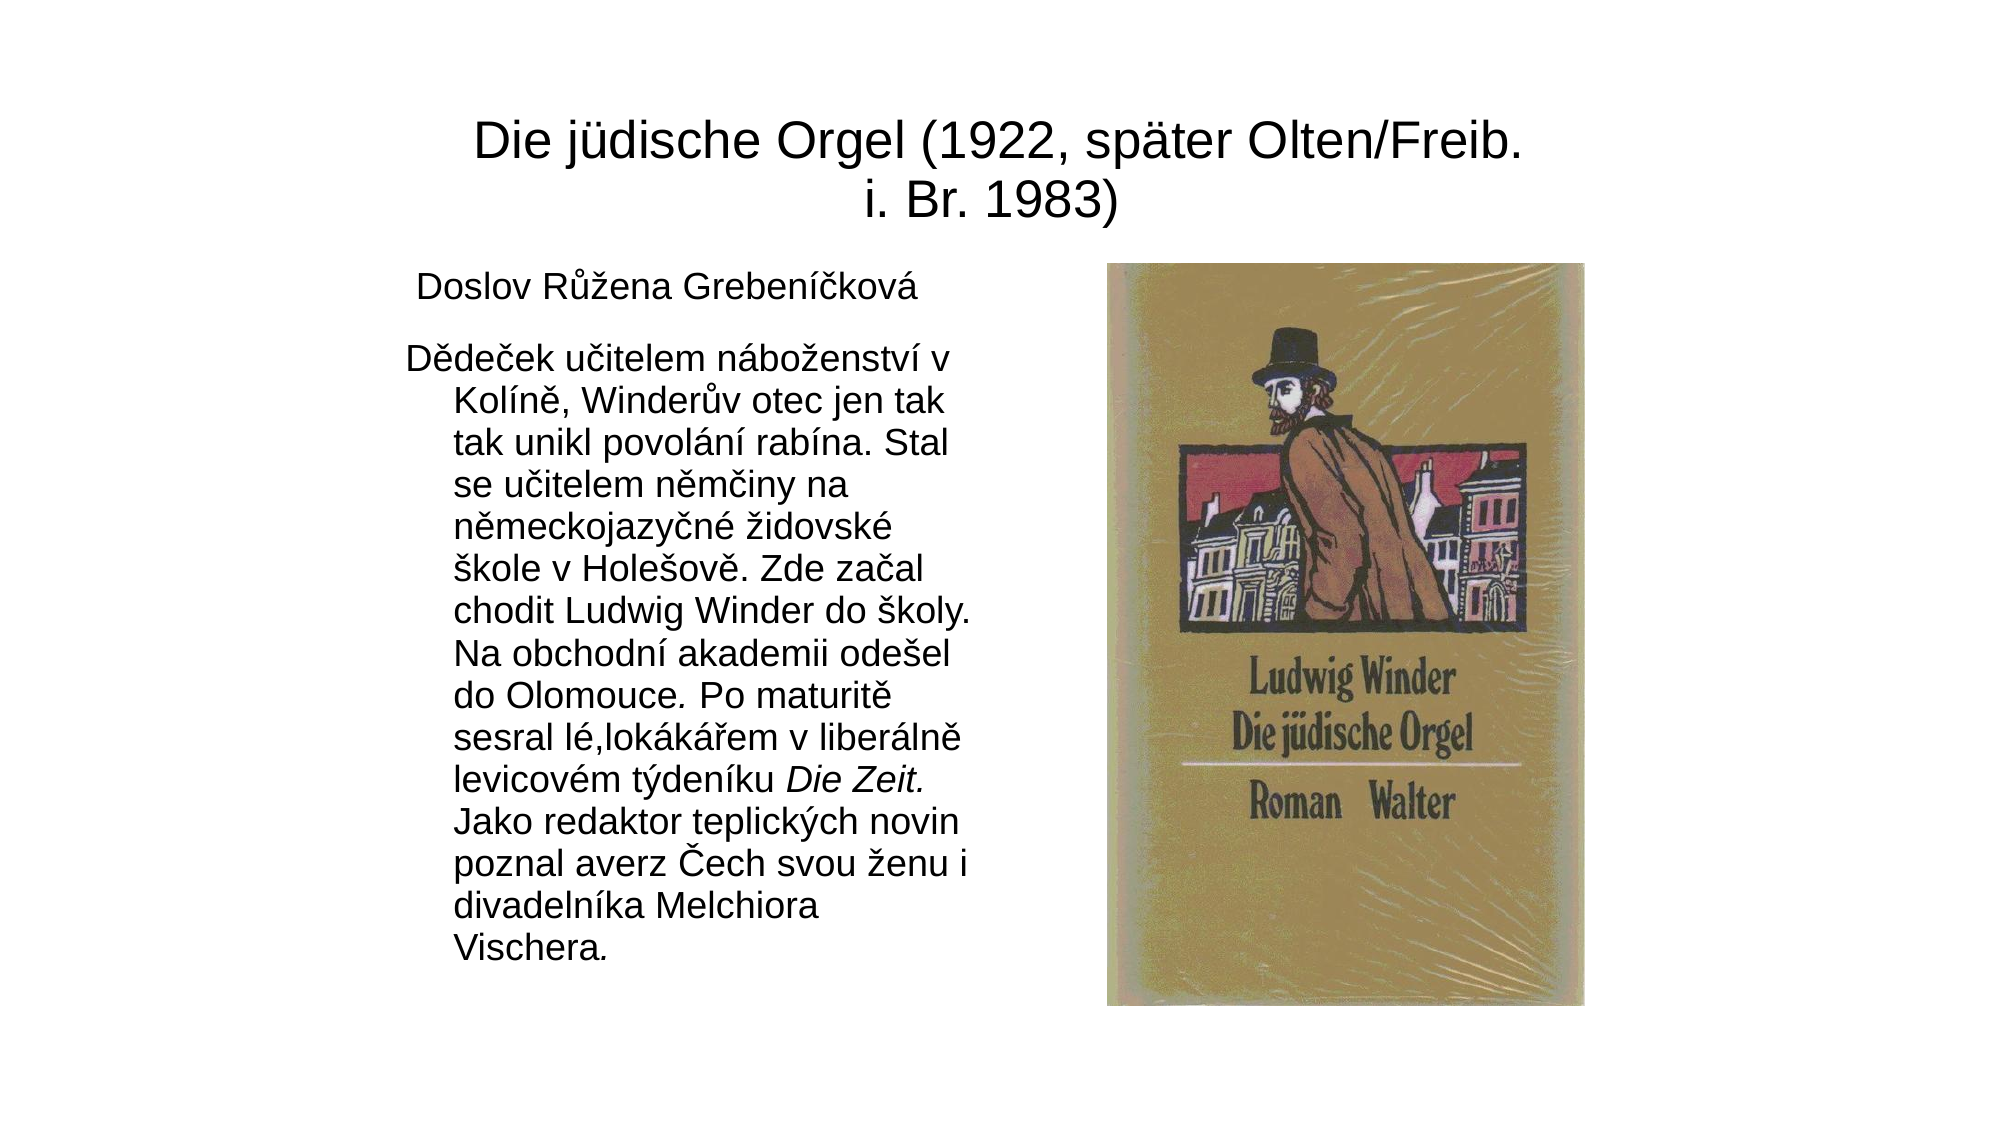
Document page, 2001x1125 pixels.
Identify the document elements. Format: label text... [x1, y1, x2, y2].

list Doslov Růžena Grebeníčková Dědeček učitelem náboženství v Kolíně, Winderův otec jen tak tak unikl povolání rabína. Stal se učitelem němčiny na německojazyčné židovské škole v Holešově. Zde začal chodit Ludwig Winder do školy. Na obchodní akademii odešel do Olomouce. Po maturitě sesral lé,lokákářem v liberálně levicovém týdeníku Die Zeit. Jako redaktor teplických novin poznal averz Čech svou ženu i divadelníka Melchiora Vischera. [324, 263, 984, 1053]
title Die jüdische Orgel (1922, später Olten/Freib. i. Br. 1983) [324, 44, 1675, 233]
picture [1107, 263, 1585, 1006]
